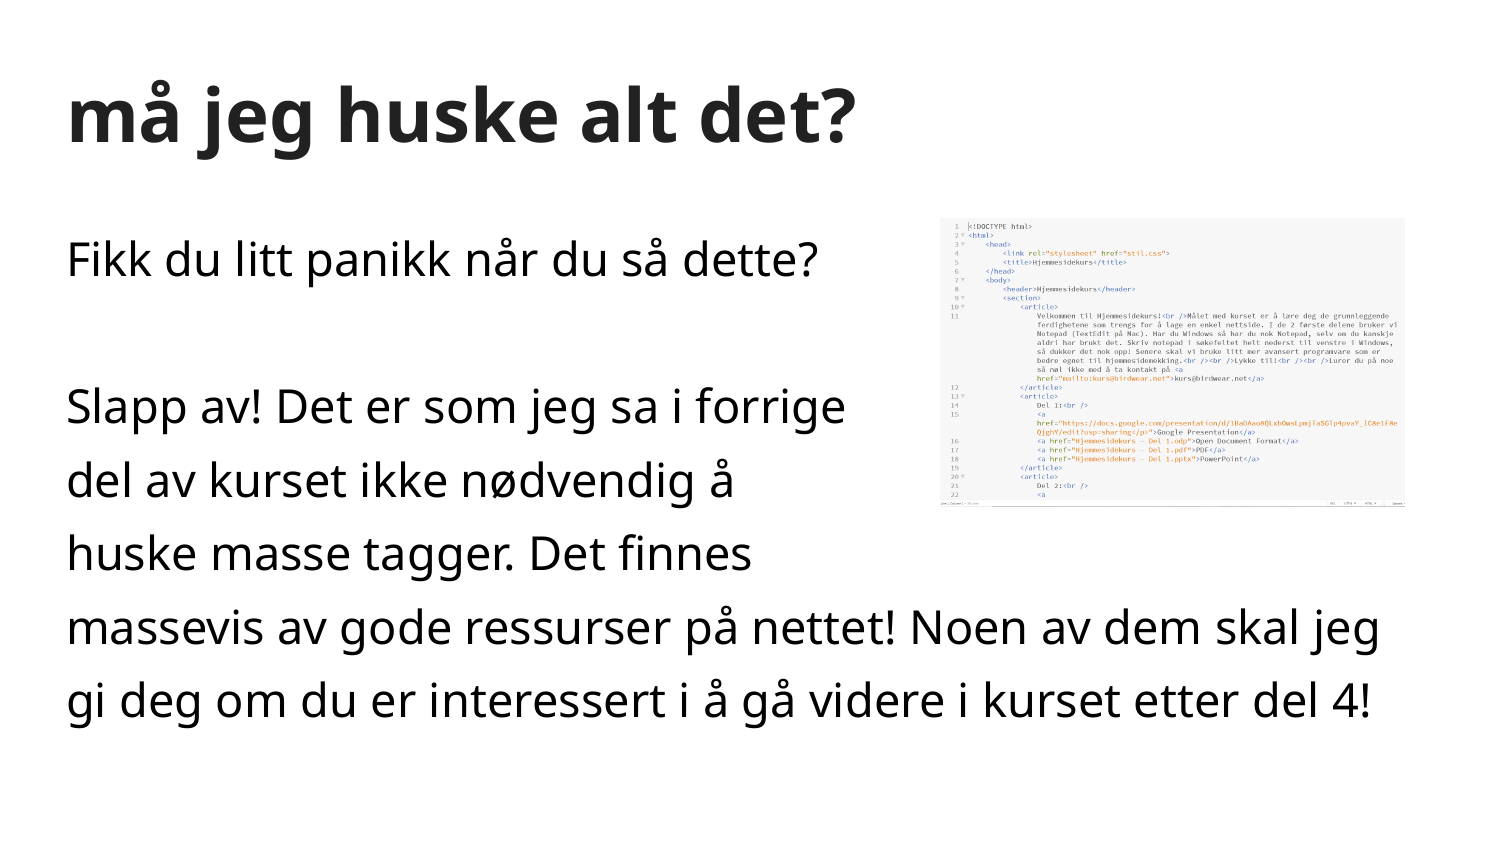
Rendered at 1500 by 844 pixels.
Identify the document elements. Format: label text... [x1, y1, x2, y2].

picture [940, 218, 1405, 507]
list Fikk du litt panikk når du så dette? Slapp av! Det er som jeg sa i forrige del av kurset ikke nødvendig å huske masse tagger. Det finnes massevis av gode ressurser på nettet! Noen av dem skal jeg gi deg om du er interessert i å gå videre i kurset etter del 4! [51, 201, 1449, 750]
title må jeg huske alt det? [51, 48, 1449, 180]
